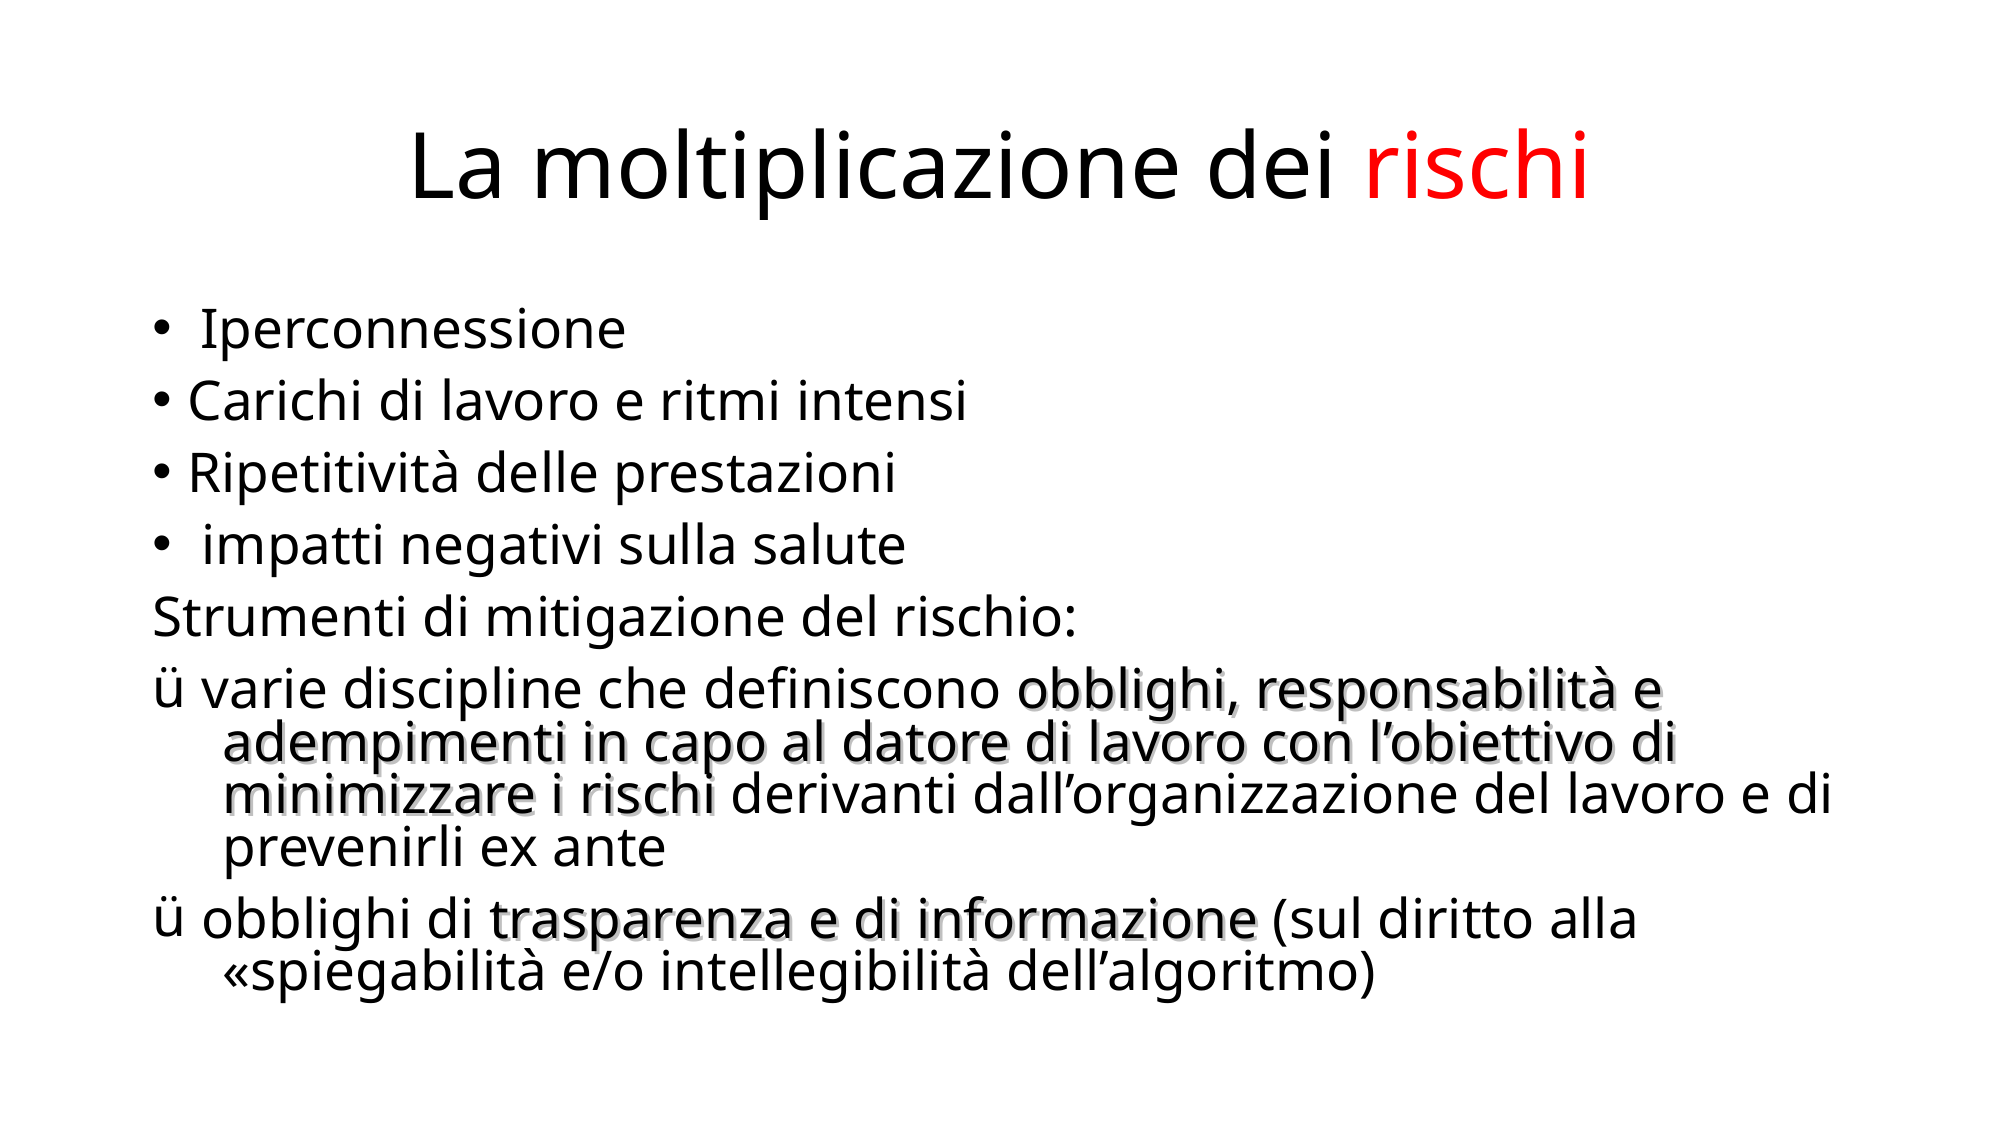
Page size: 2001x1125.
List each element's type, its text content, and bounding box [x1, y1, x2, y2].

list Iperconnessione Carichi di lavoro e ritmi intensi Ripetitività delle prestazioni impatti negativi sulla salute Strumenti di mitigazione del rischio: varie discipline che definiscono obblighi, responsabilità e adempimenti in capo al datore di lavoro con l’obiettivo di minimizzare i rischi derivanti dall’organizzazione del lavoro e di prevenirli ex ante obblighi di trasparenza e di informazione (sul diritto alla «spiegabilità e/o intellegibilità dell’algoritmo) [137, 299, 1863, 1014]
title La moltiplicazione dei rischi [137, 59, 1863, 278]
